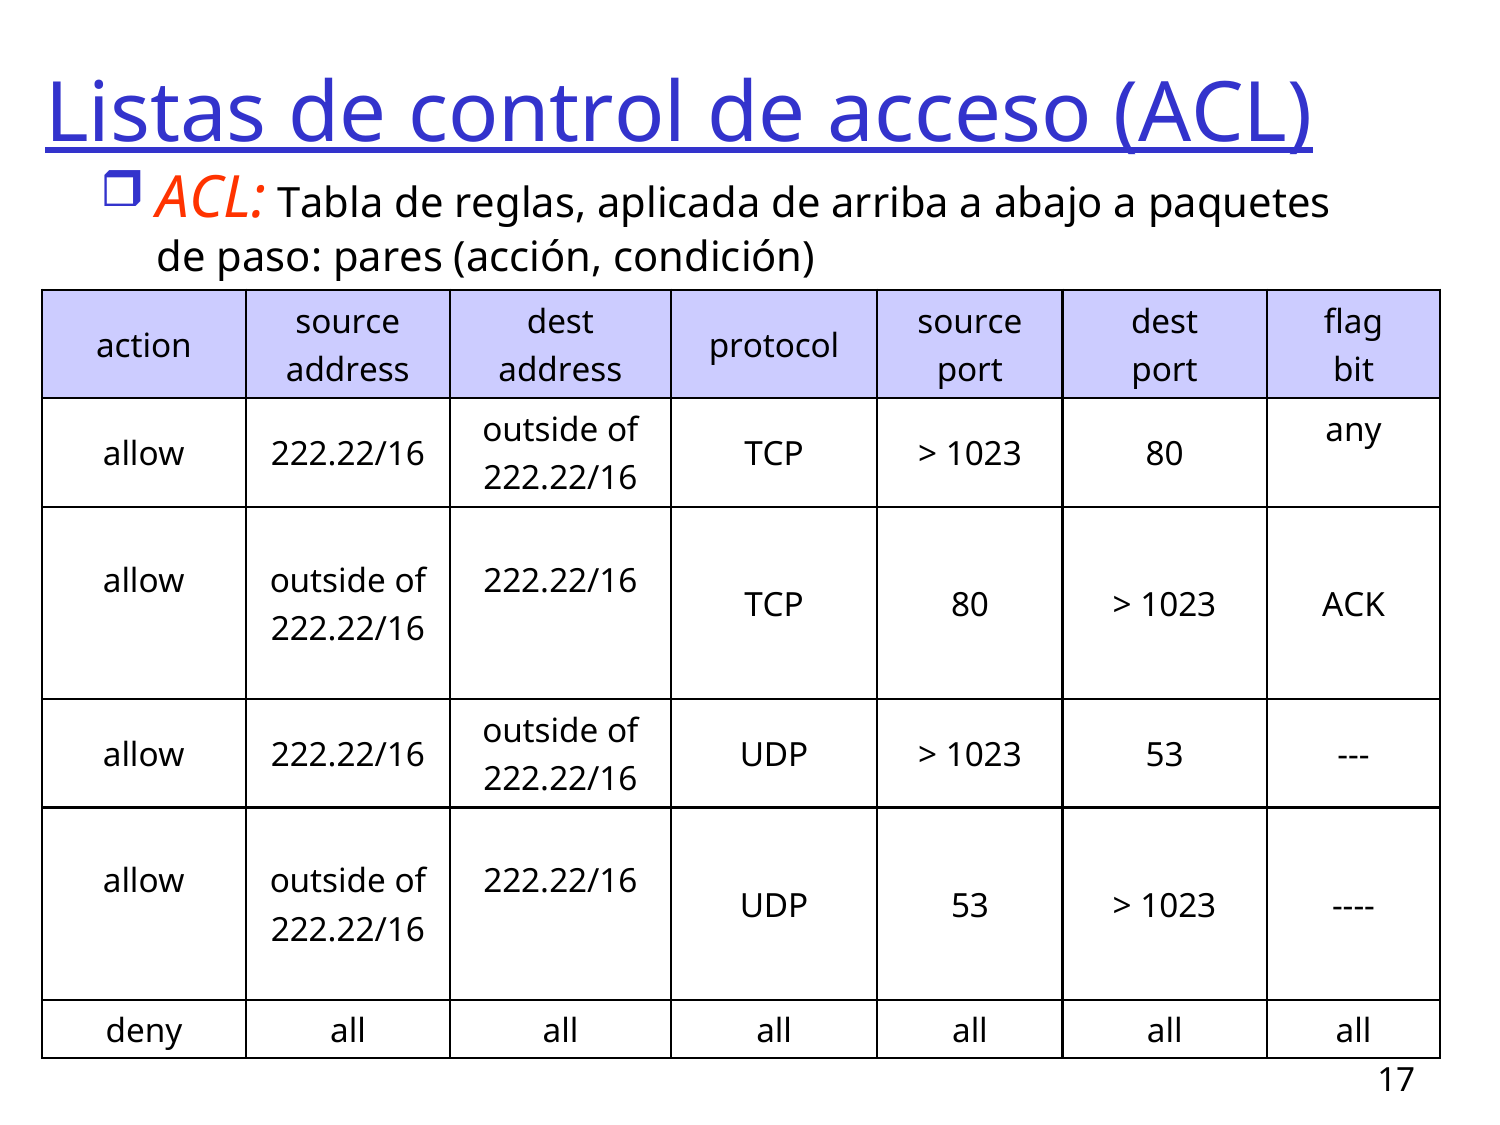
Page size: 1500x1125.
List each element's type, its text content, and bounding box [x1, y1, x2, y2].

text_box ACL: Tabla de reglas, aplicada de arriba a abajo a paquetes de paso: pares (acción, condición) [85, 151, 1361, 318]
table_cell 53 [1064, 700, 1266, 806]
table_cell allow [43, 508, 245, 698]
table_cell 80 [1064, 399, 1266, 506]
table_header flag bit [1268, 291, 1439, 397]
table_cell all [1268, 1001, 1439, 1057]
table_cell all [451, 1001, 670, 1057]
table_cell allow [43, 700, 245, 806]
table_header source port [878, 318, 1061, 397]
table_cell > 1023 [878, 700, 1061, 806]
table_cell > 1023 [1064, 809, 1266, 999]
table_header source address [247, 318, 449, 397]
table_cell > 1023 [878, 399, 1061, 506]
table_cell 222.22/16 [451, 809, 670, 999]
table_cell ACK [1268, 508, 1439, 698]
table_header action [43, 291, 245, 397]
table_header dest port [1064, 318, 1266, 397]
table_cell allow [43, 399, 245, 506]
table_cell --- [1268, 700, 1439, 806]
table_cell outside of 222.22/16 [247, 508, 449, 698]
table_cell outside of 222.22/16 [247, 809, 449, 999]
table_cell outside of 222.22/16 [451, 700, 670, 806]
table_header protocol [672, 318, 876, 397]
table_cell UDP [672, 700, 876, 806]
table_cell outside of 222.22/16 [451, 399, 670, 506]
table_cell all [247, 1001, 449, 1057]
table_cell any [1268, 399, 1439, 506]
table_cell all [1064, 1001, 1266, 1057]
table_cell 80 [878, 508, 1061, 698]
table_cell ---- [1268, 809, 1439, 999]
table_cell TCP [672, 508, 876, 698]
table_cell 222.22/16 [247, 700, 449, 806]
table_cell all [878, 1001, 1061, 1057]
title Listas de control de acceso (ACL) [30, 13, 1449, 202]
table_cell TCP [672, 399, 876, 506]
table_cell UDP [672, 809, 876, 999]
table_cell all [672, 1001, 876, 1057]
table_cell 53 [878, 809, 1061, 999]
table_cell 222.22/16 [247, 399, 449, 506]
table_cell 222.22/16 [451, 508, 670, 698]
table_cell > 1023 [1064, 508, 1266, 698]
table_header dest address [451, 318, 670, 397]
table_cell allow [43, 809, 245, 999]
table_cell deny [43, 1001, 245, 1057]
